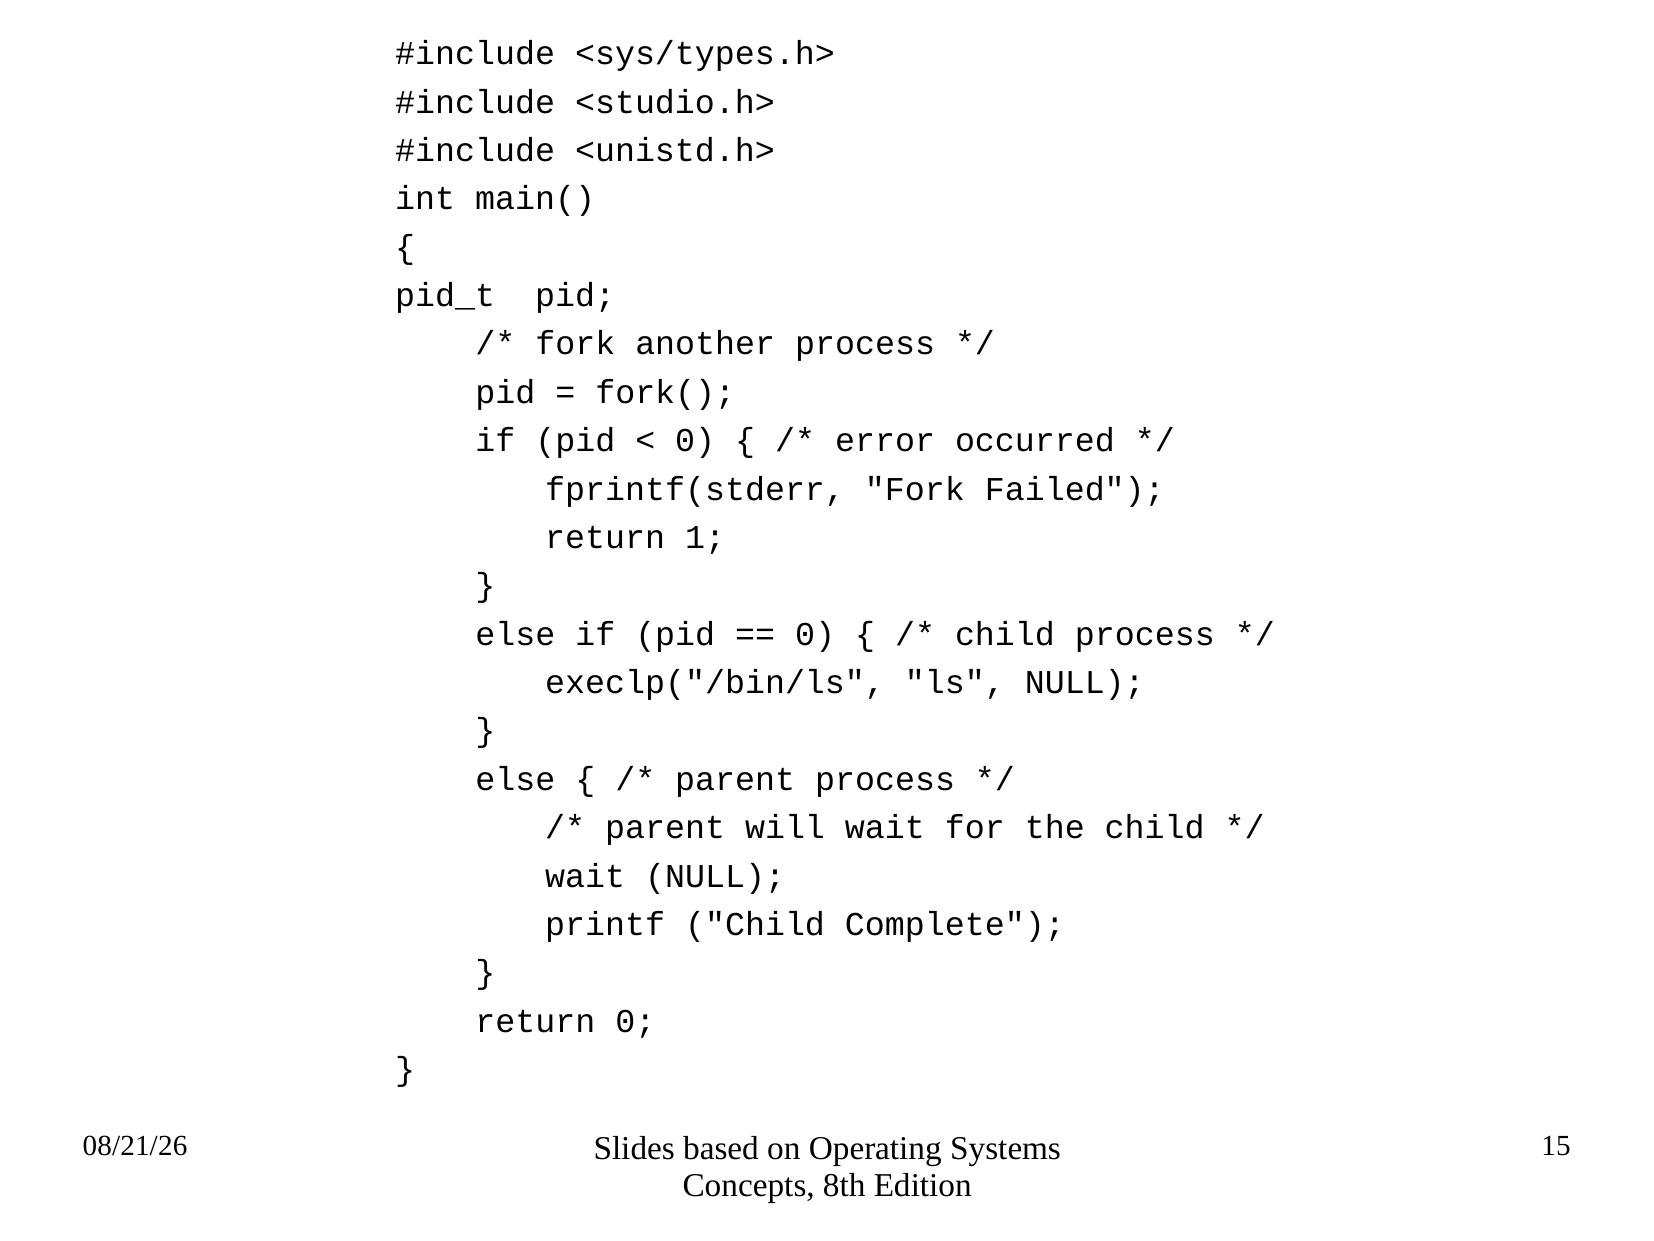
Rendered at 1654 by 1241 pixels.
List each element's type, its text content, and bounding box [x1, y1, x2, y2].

list #include <sys/types.h> #include <studio.h> #include <unistd.h> int main() { pid_t pid; /* fork another process */ pid = fork(); if (pid < 0) { /* error occurred */ fprintf(stderr, "Fork Failed"); return 1; } else if (pid == 0) { /* child process */ execlp("/bin/ls", "ls", NULL); } else { /* parent process */ /* parent will wait for the child */ wait (NULL); printf ("Child Complete"); } return 0; } [373, 30, 1388, 1135]
